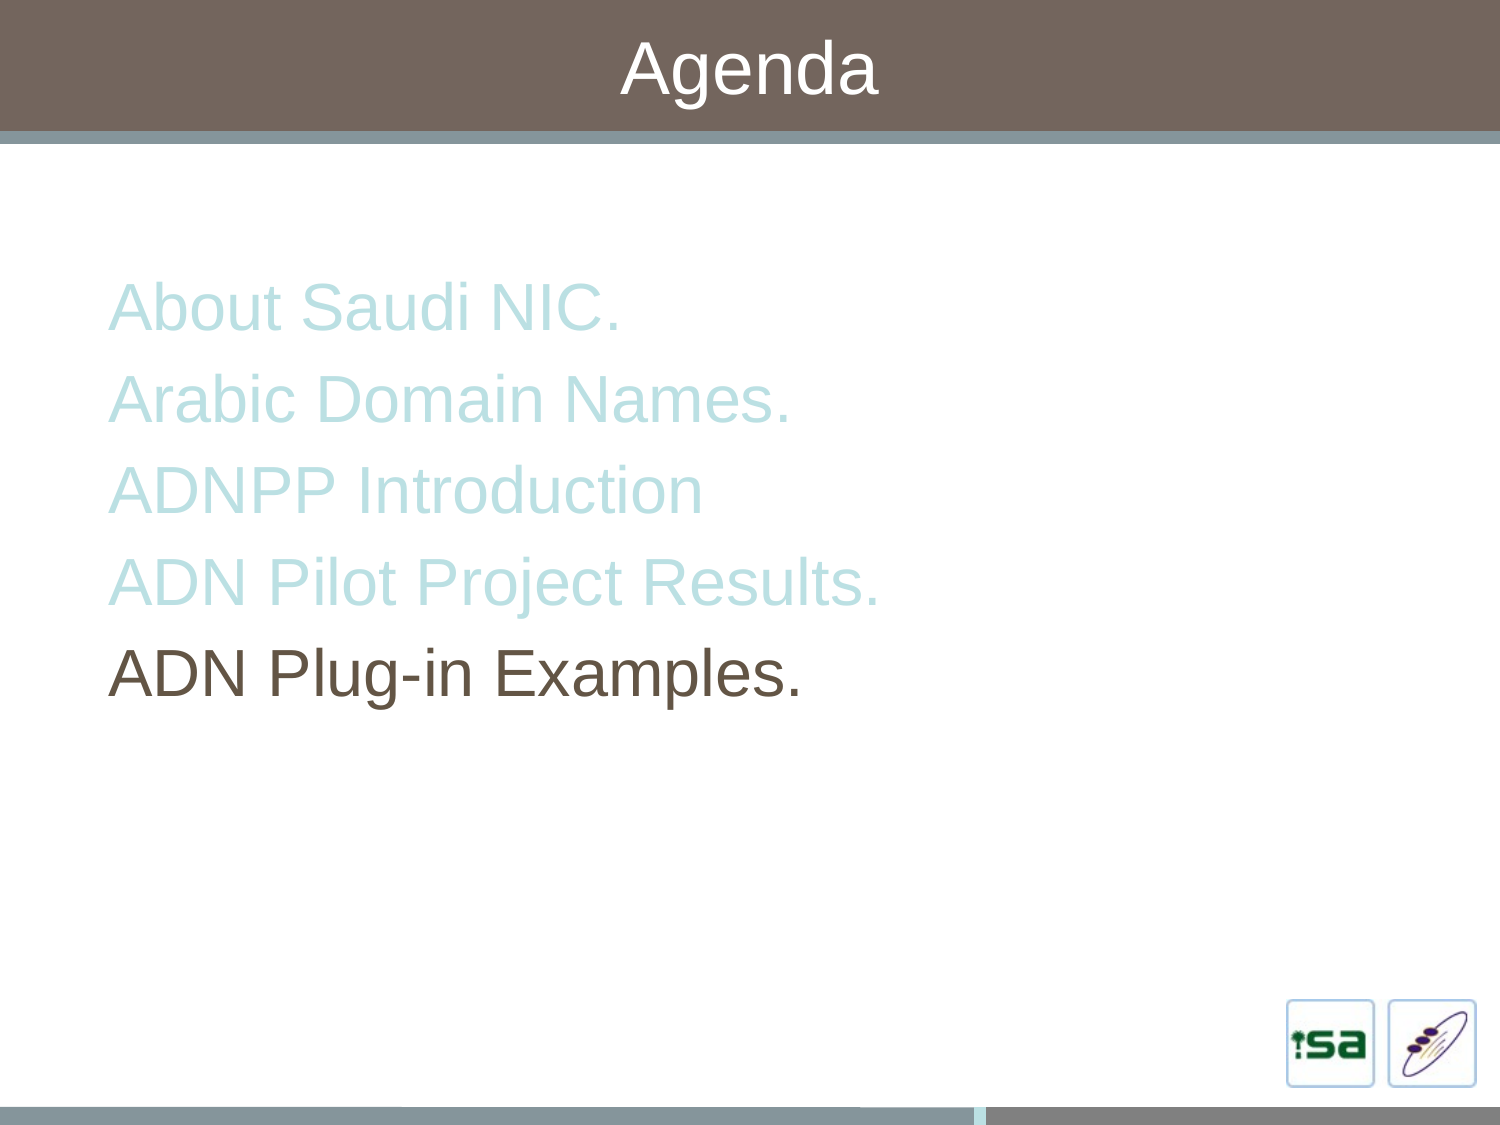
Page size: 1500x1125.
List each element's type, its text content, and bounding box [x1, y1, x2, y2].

picture [1286, 999, 1477, 1088]
list About Saudi NIC. Arabic Domain Names. ADNPP Introduction ADN Pilot Project Results. ADN Plug-in Examples. [75, 262, 1426, 1006]
text_box Agenda [0, 0, 1500, 131]
